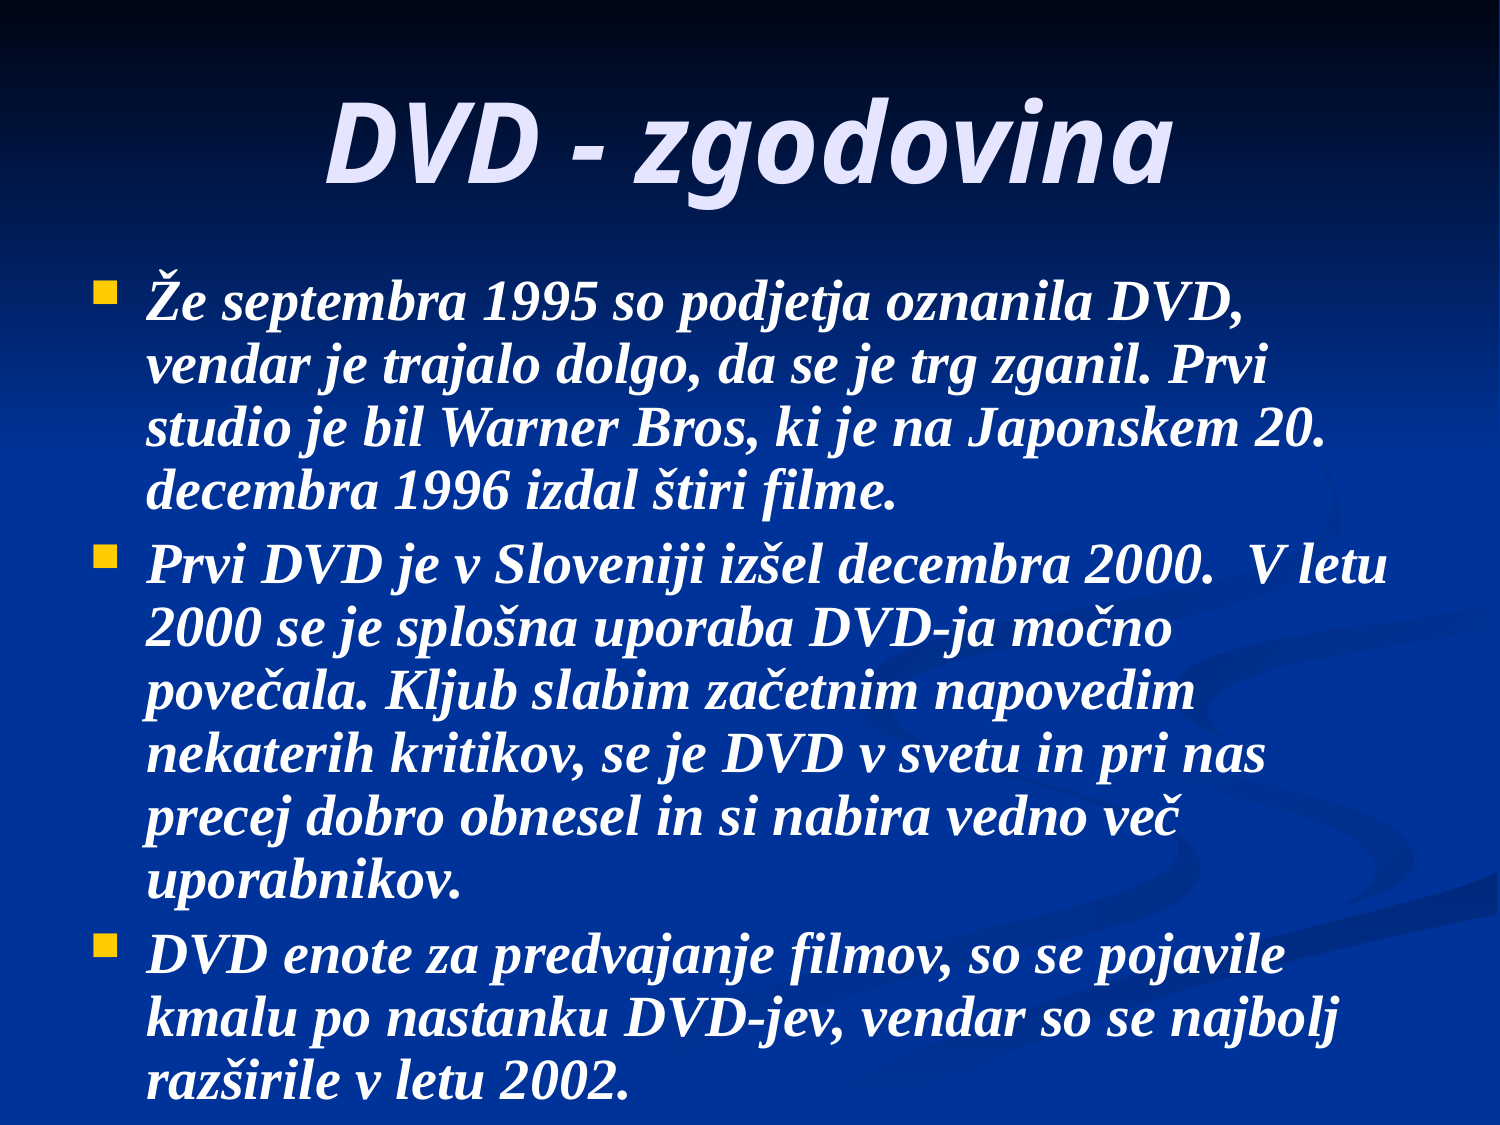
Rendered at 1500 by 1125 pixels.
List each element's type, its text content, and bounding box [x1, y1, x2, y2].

list Že septembra 1995 so podjetja oznanila DVD, vendar je trajalo dolgo, da se je trg zganil. Prvi studio je bil Warner Bros, ki je na Japonskem 20. decembra 1996 izdal štiri filme. Prvi DVD je v Sloveniji izšel decembra 2000. V letu 2000 se je splošna uporaba DVD-ja močno povečala. Kljub slabim začetnim napovedim nekaterih kritikov, se je DVD v svetu in pri nas precej dobro obnesel in si nabira vedno več uporabnikov. DVD enote za predvajanje filmov, so se pojavile kmalu po nastanku DVD-jev, vendar so se najbolj razširile v letu 2002. [75, 262, 1425, 1005]
title DVD - zgodovina [75, 89, 1425, 189]
